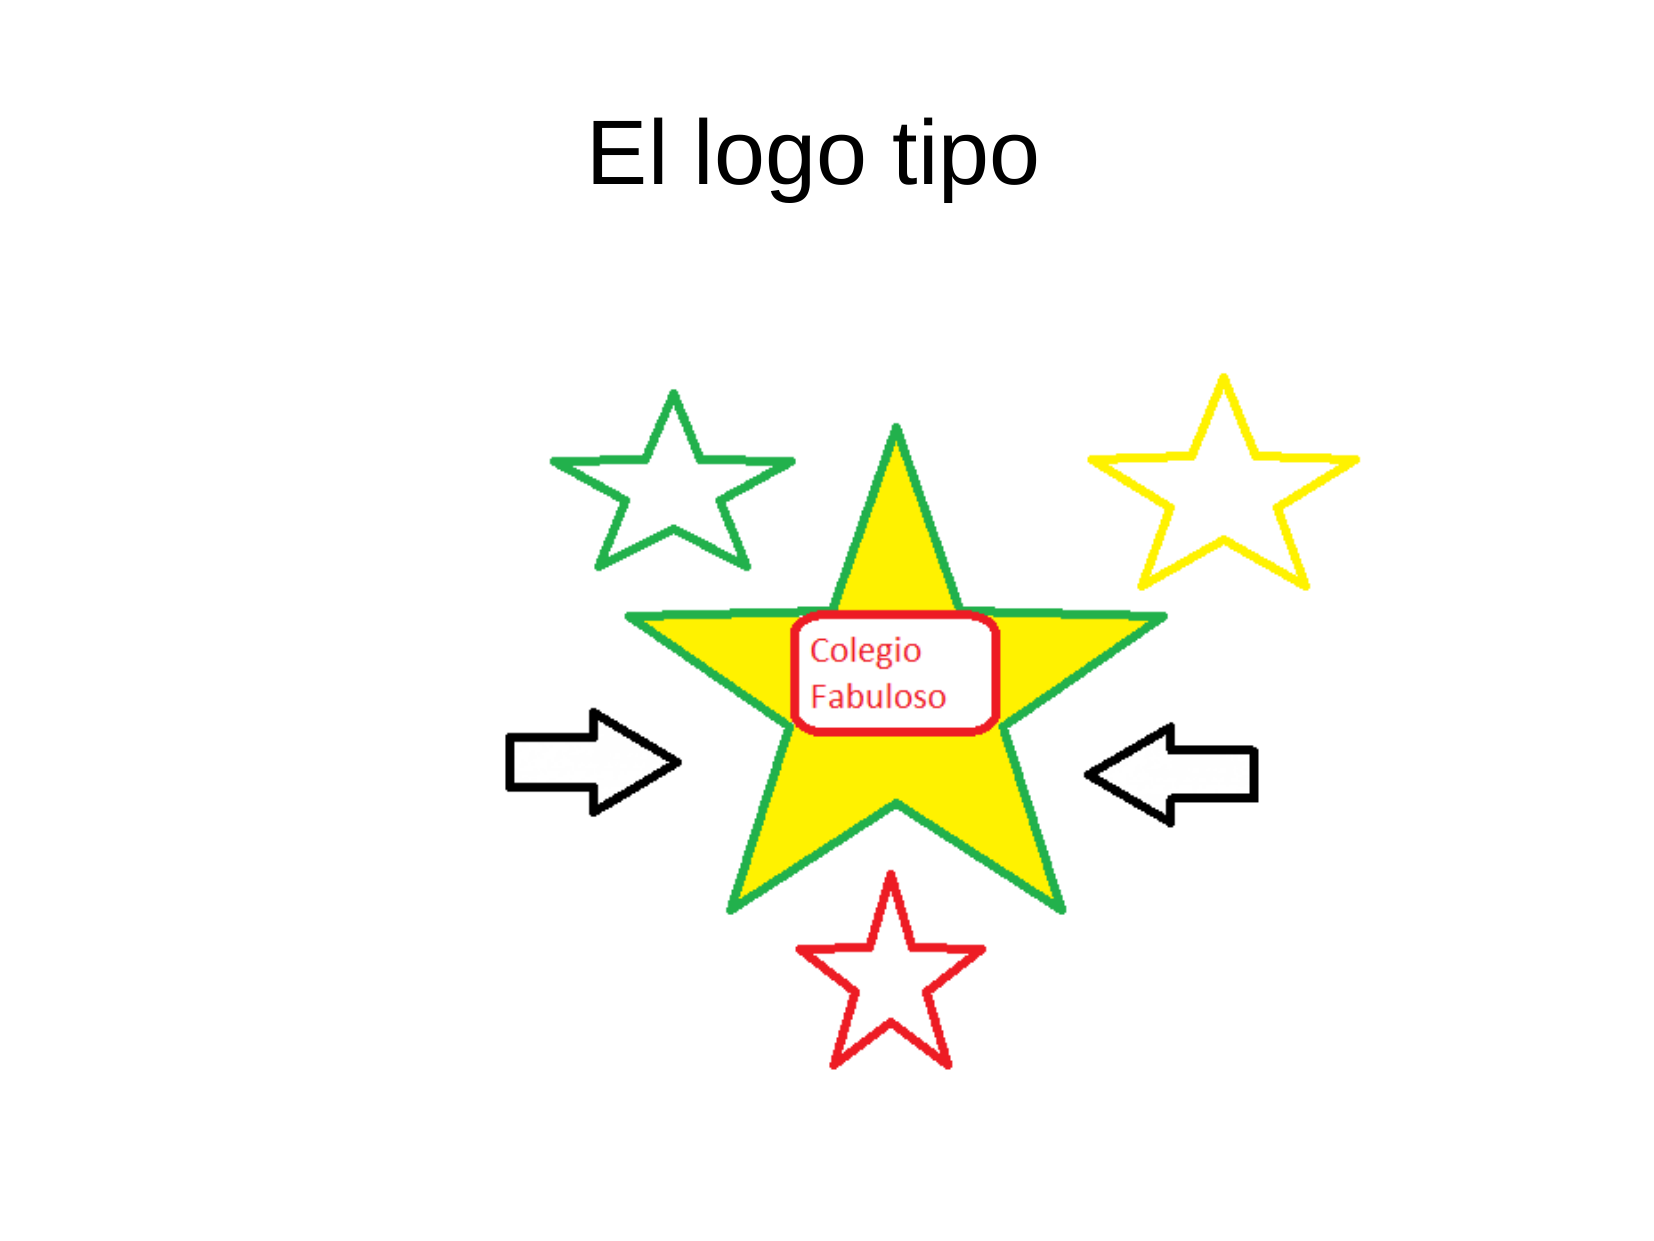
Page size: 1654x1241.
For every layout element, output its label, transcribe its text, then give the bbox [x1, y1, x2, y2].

title El logo tipo [82, 49, 1571, 257]
picture [59, 274, 1517, 1093]
